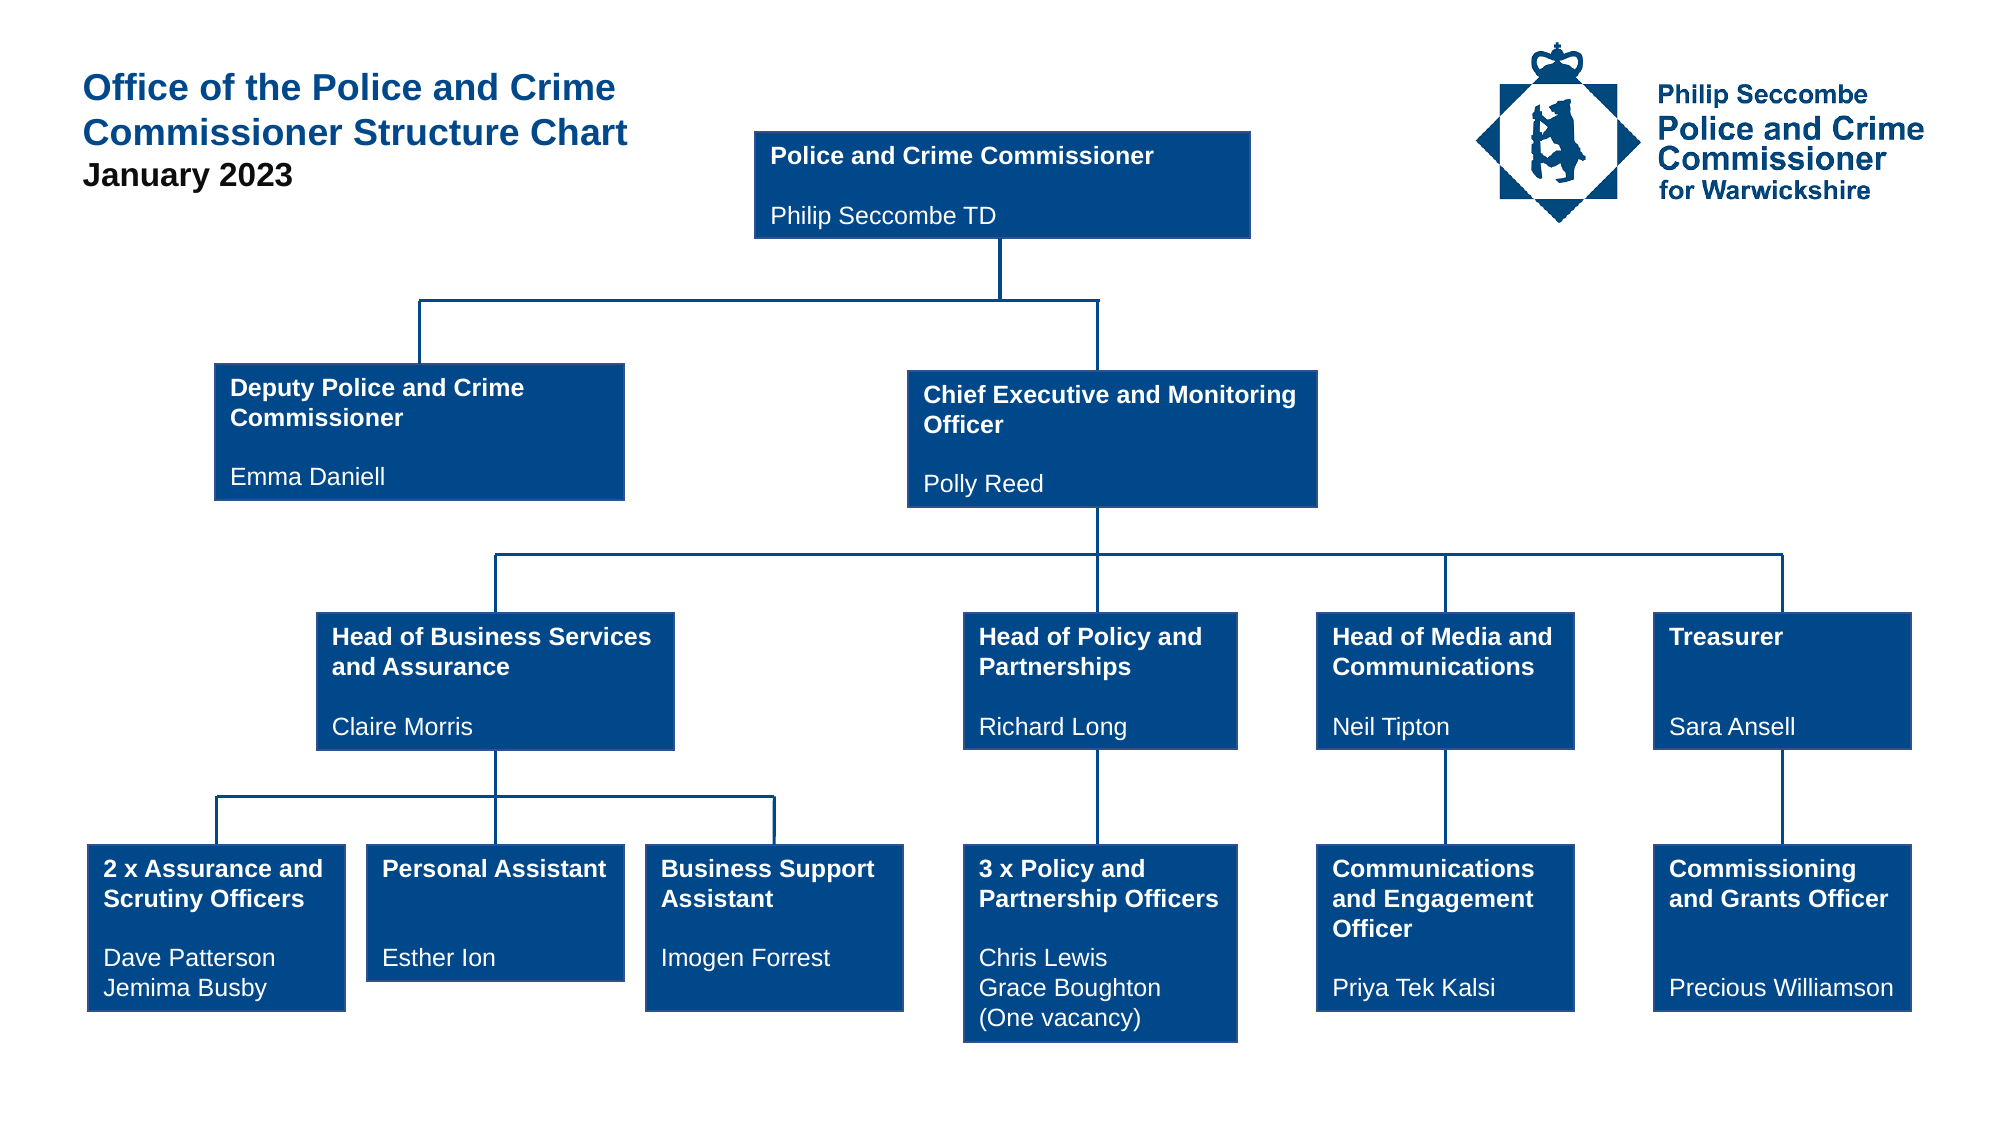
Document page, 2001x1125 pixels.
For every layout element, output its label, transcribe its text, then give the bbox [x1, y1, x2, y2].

picture [1462, 29, 1939, 234]
text_box Treasurer Sara Ansell [1654, 612, 1912, 749]
text_box Communications and Engagement Officer Priya Tek Kalsi [1317, 844, 1575, 1012]
text_box 2 x Assurance and Scrutiny Officers Dave Patterson Jemima Busby [88, 844, 346, 1012]
text_box Commissioning and Grants Officer Precious Williamson [1654, 844, 1912, 1012]
text_box Deputy Police and Crime Commissioner Emma Daniell [214, 363, 624, 500]
text_box Personal Assistant Esther Ion [367, 844, 624, 981]
text_box Chief Executive and Monitoring Officer Polly Reed [908, 370, 1318, 507]
text_box Head of Business Services and Assurance Claire Morris [316, 613, 675, 750]
text_box Business Support Assistant Imogen Forrest [645, 844, 903, 1012]
text_box Head of Media and Communications Neil Tipton [1317, 612, 1575, 749]
text_box 3 x Policy and Partnership Officers Chris Lewis Grace Boughton (One vacancy) [963, 844, 1238, 1042]
text_box Head of Policy and Partnerships Richard Long [963, 612, 1238, 749]
text_box Office of the Police and Crime Commissioner Structure Chart January 2023 [67, 55, 712, 203]
text_box Police and Crime Commissioner Philip Seccombe TD [755, 131, 1251, 238]
